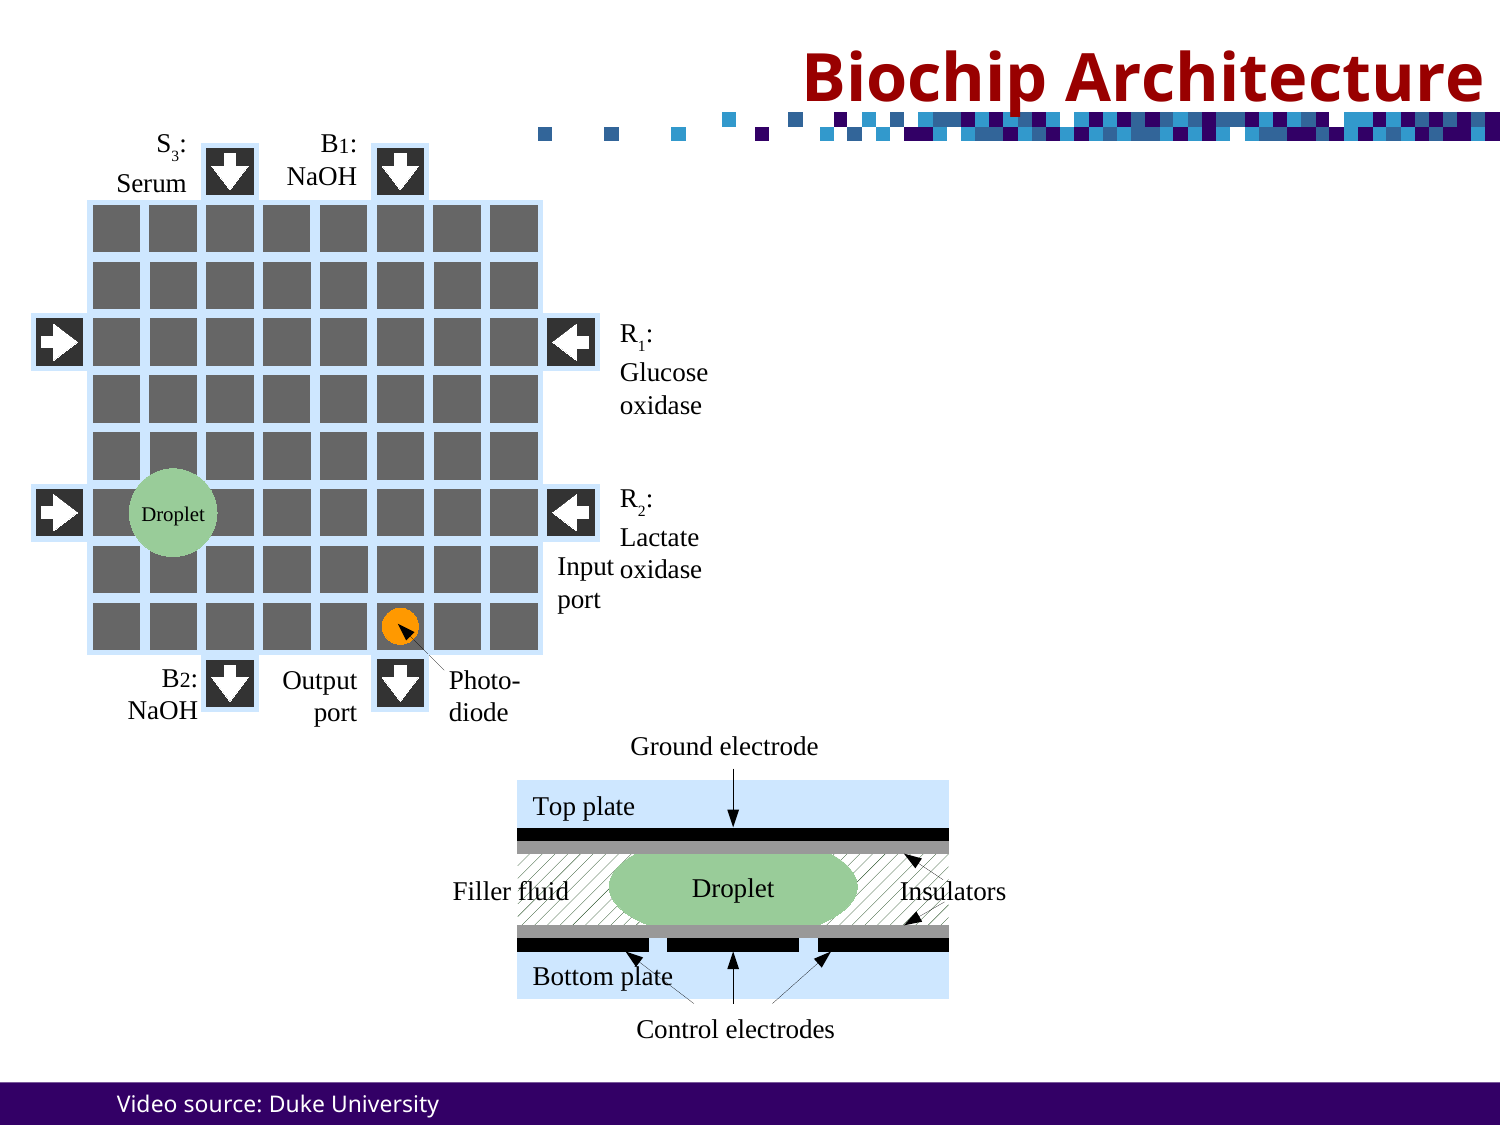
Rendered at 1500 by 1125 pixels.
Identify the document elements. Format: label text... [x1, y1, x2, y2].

title Biochip Architecture [0, 24, 1500, 125]
text_box Bottom plate [628, 951, 725, 1004]
text_box B1: NaOH [258, 118, 372, 203]
text_box Output port [258, 654, 372, 735]
text_box Top plate [517, 781, 677, 837]
text_box Filler fluid [438, 866, 616, 922]
text_box [517, 780, 949, 999]
text_box Ground electrode [615, 721, 881, 777]
text_box Droplet [616, 854, 858, 925]
text_box Input port [542, 541, 641, 621]
text_box Photo- diode [433, 654, 564, 735]
text_box [31, 143, 600, 712]
text_box Droplet [129, 468, 218, 557]
text_box Video source: Duke University [102, 1082, 455, 1125]
text_box S3: Serum [87, 118, 202, 205]
text_box Insulators [885, 865, 1051, 922]
text_box R2: Lactate oxidase [605, 472, 740, 592]
text_box Control electrodes [621, 1004, 900, 1060]
text_box B2: NaOH [99, 652, 213, 737]
text_box R1: Glucose oxidase [605, 308, 745, 428]
text_box Bottom plate [517, 951, 692, 1007]
